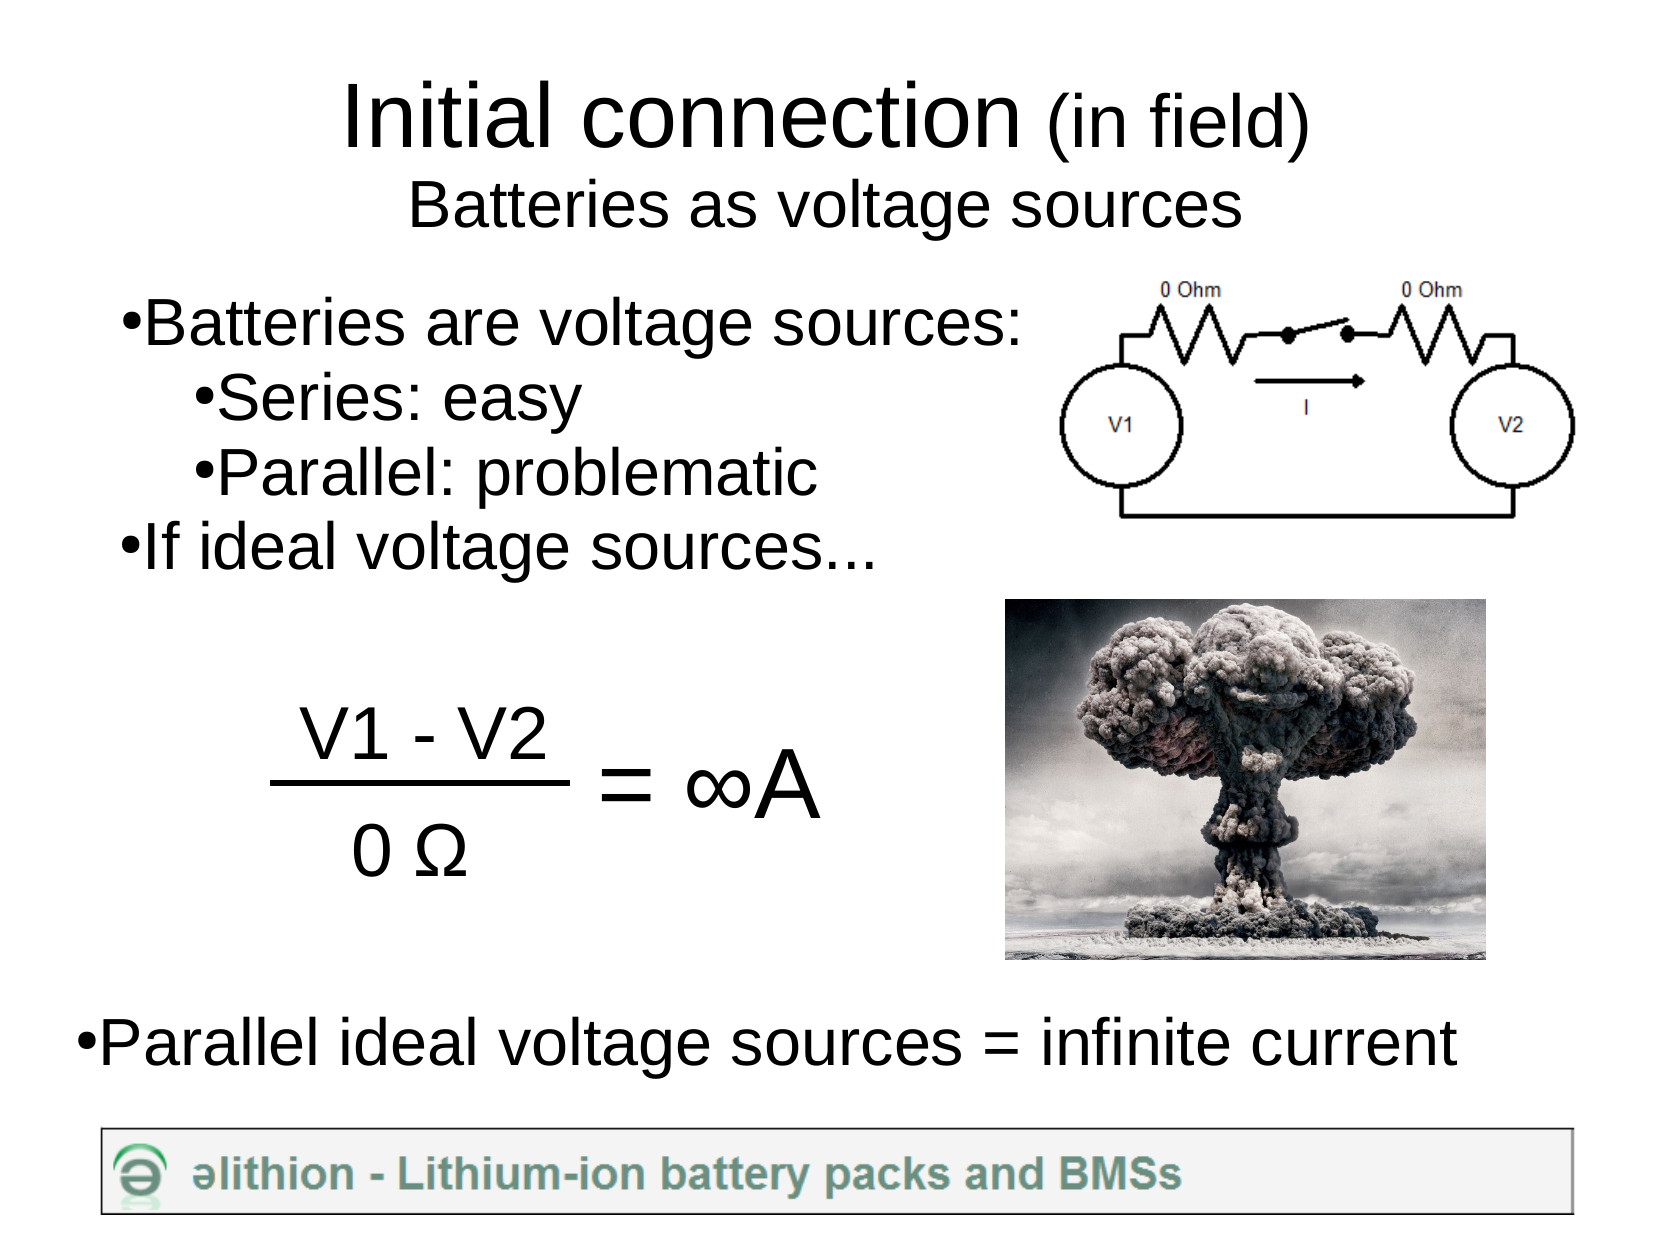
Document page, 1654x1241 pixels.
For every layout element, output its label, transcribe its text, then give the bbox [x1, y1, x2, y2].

picture [98, 1125, 1576, 1215]
text_box 0 Ω [336, 801, 485, 900]
text_box Parallel ideal voltage sources = infinite current [75, 1005, 1561, 1096]
picture [1005, 599, 1486, 960]
subtitle Batteries are voltage sources: Series: easy Parallel: problematic If ideal voltage sources... [82, 285, 1571, 585]
text_box = ∞A [597, 727, 898, 848]
title Initial connection (in field) Batteries as voltage sources [82, 64, 1571, 242]
picture [1043, 269, 1591, 541]
text_box V1 - V2 [285, 683, 565, 780]
